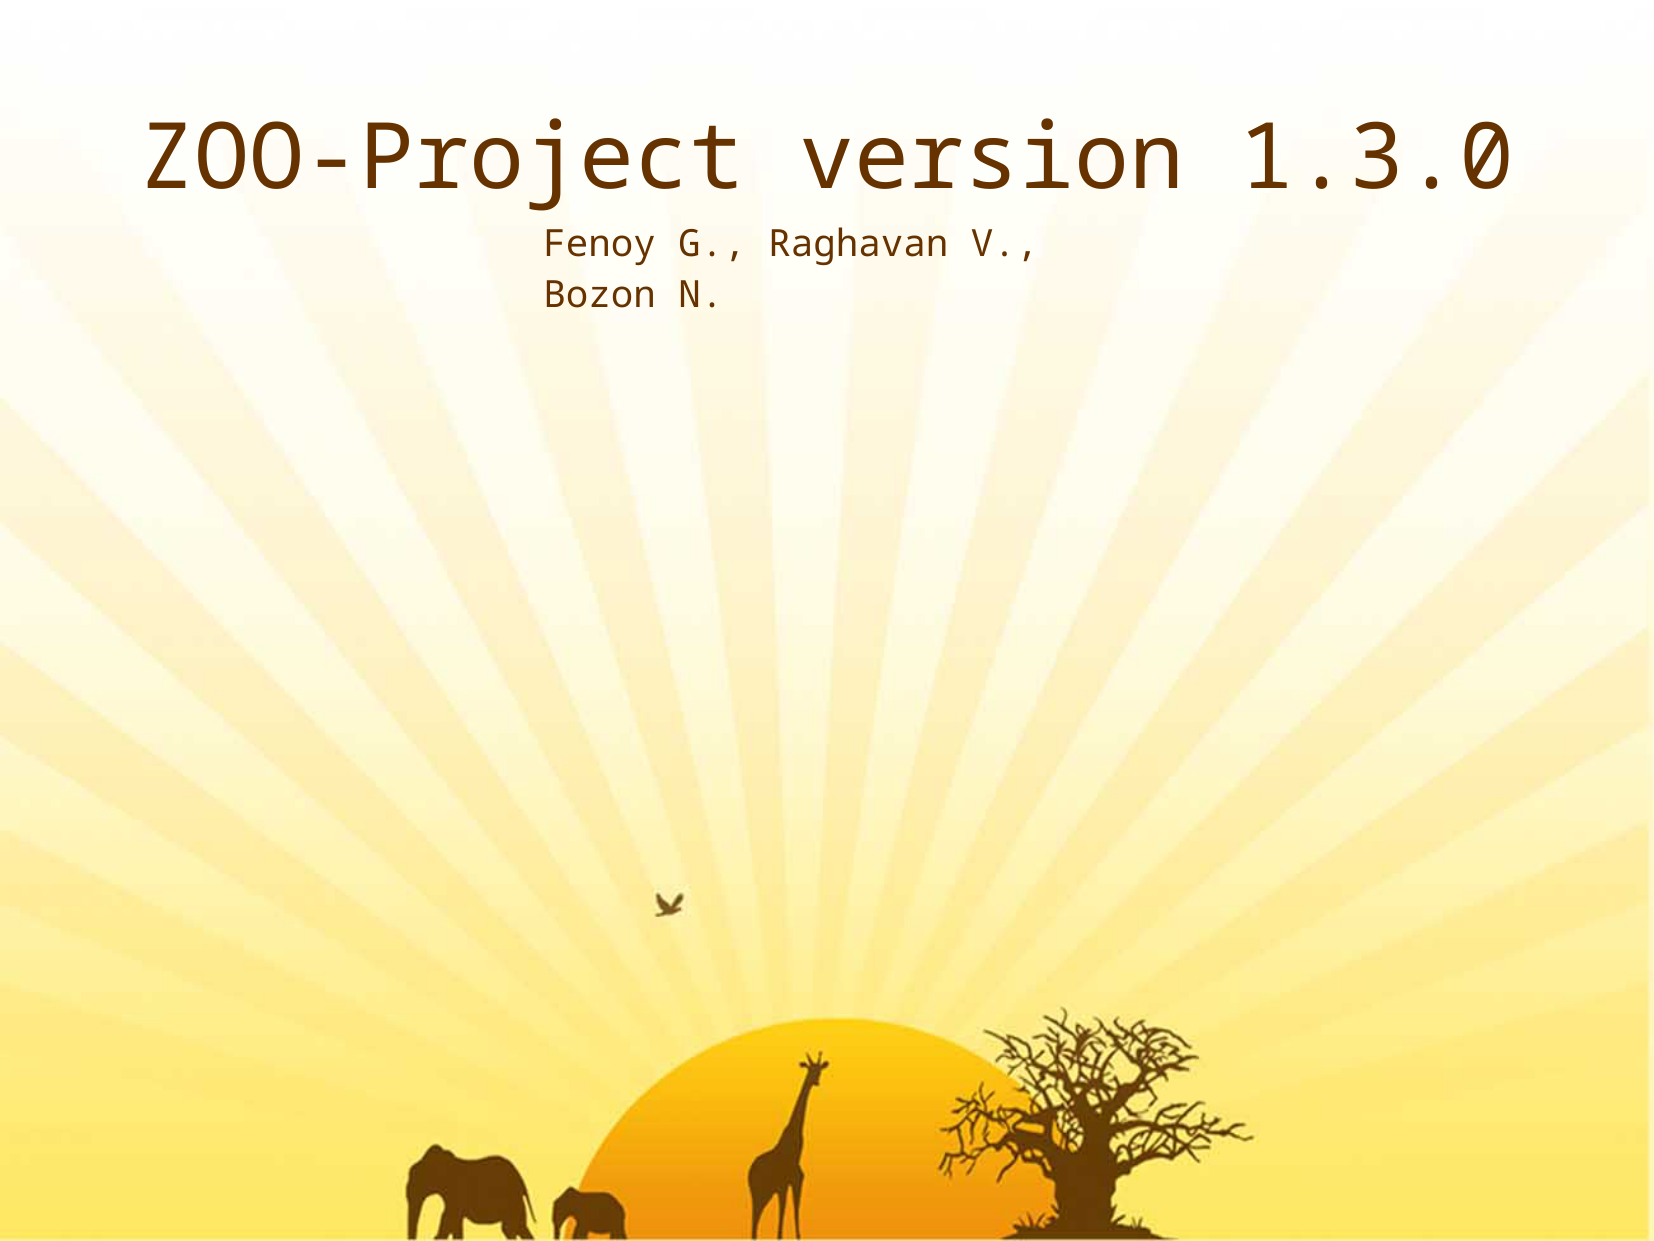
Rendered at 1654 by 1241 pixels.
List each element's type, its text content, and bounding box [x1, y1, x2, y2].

subtitle Fenoy G., Raghavan V., Bozon N. [543, 228, 1134, 308]
picture [0, 0, 1654, 1241]
title ZOO-Project version 1.3.0 [82, 49, 1571, 257]
